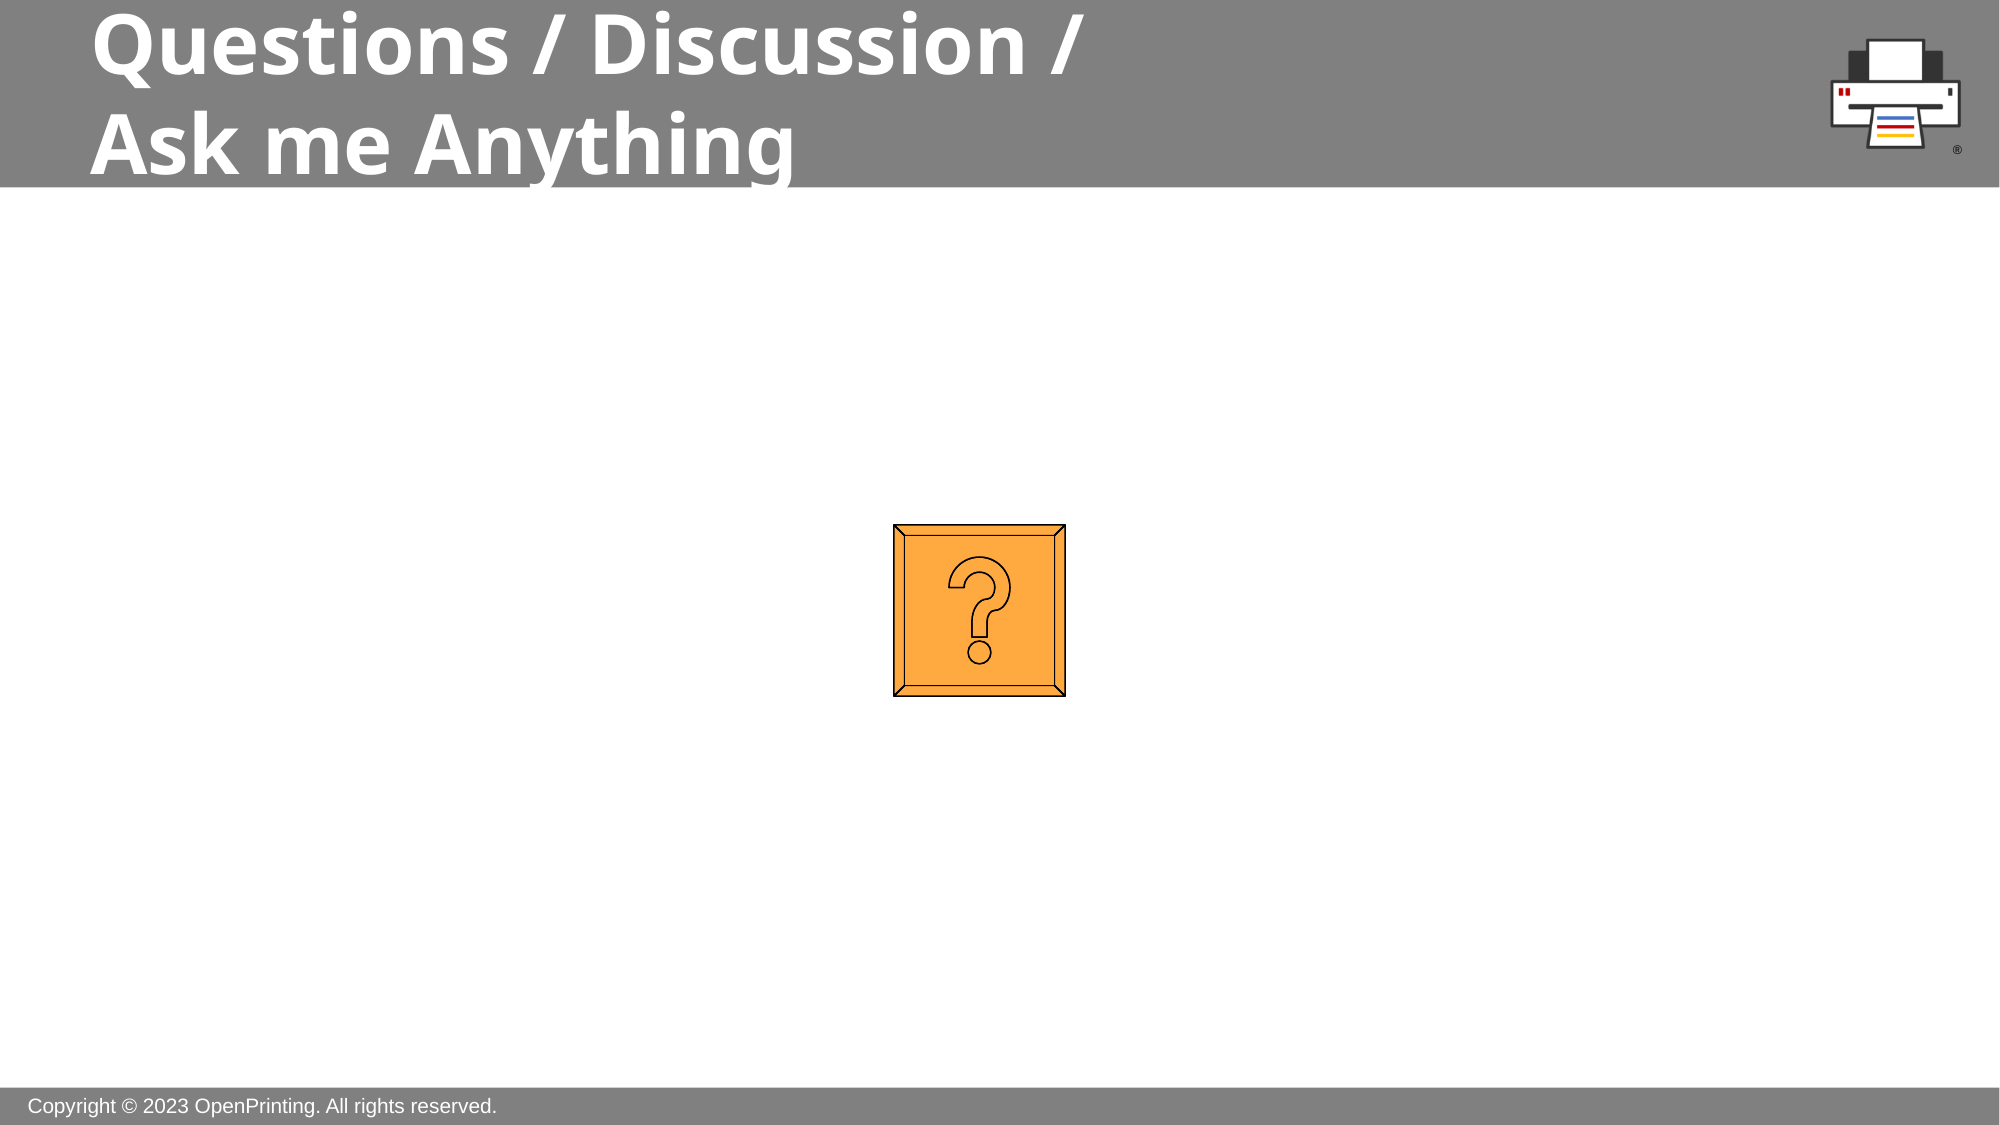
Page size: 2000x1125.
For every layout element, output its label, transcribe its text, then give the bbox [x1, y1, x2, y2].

text_box [893, 524, 1066, 697]
title Questions / Discussion / Ask me Anything [75, 7, 1317, 175]
picture [1825, 33, 1966, 154]
